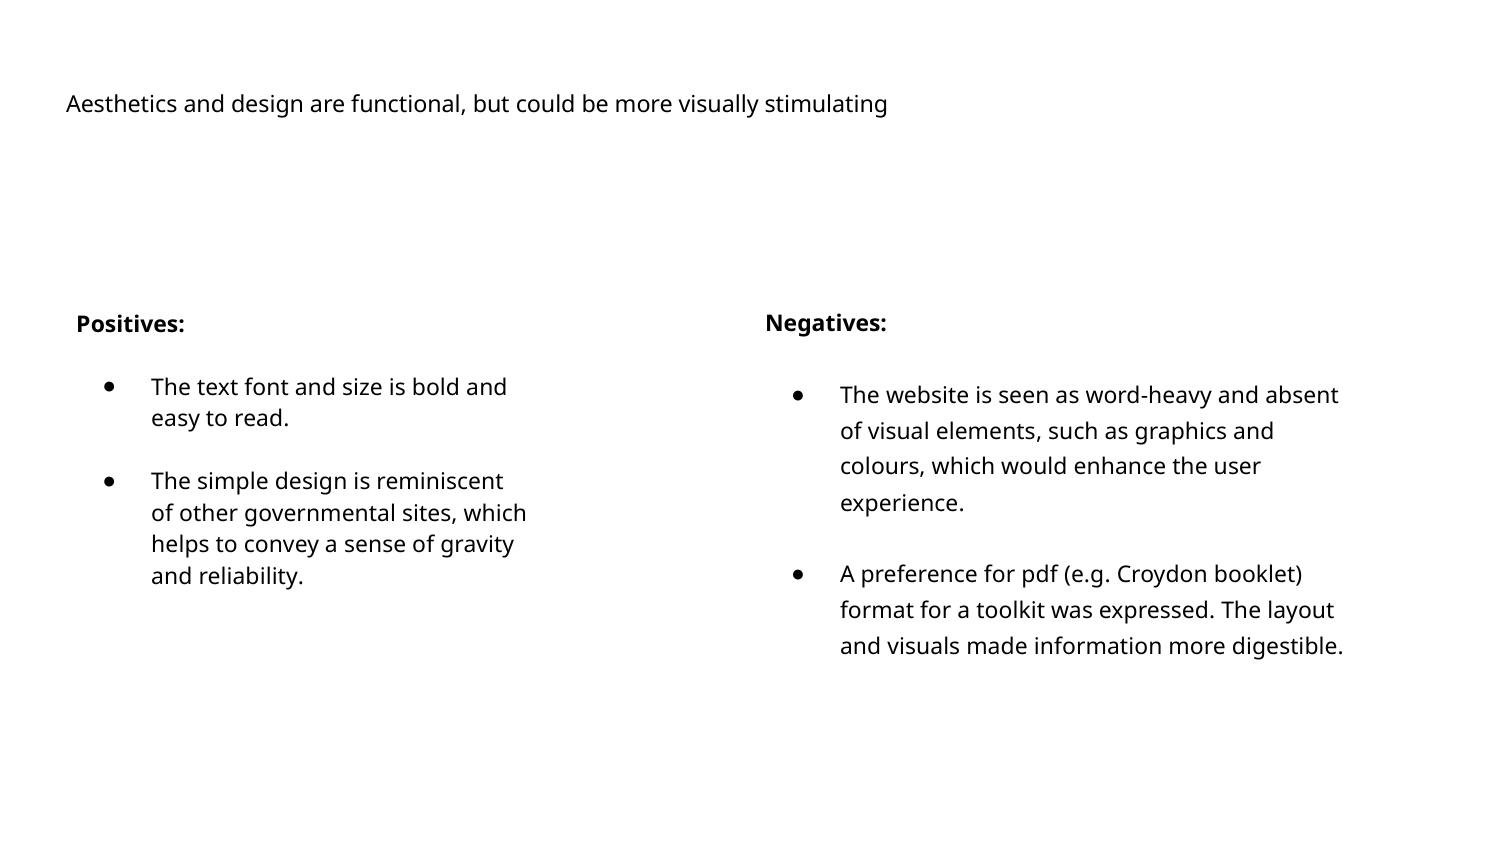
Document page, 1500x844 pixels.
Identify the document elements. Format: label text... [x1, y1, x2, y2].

text_box Positives: The text font and size is bold and easy to read. The simple design is reminiscent of other governmental sites, which helps to convey a sense of gravity and reliability. [61, 290, 545, 605]
list Negatives: The website is seen as word-heavy and absent of visual elements, such as graphics and colours, which would enhance the user experience. A preference for pdf (e.g. Croydon booklet) format for a toolkit was expressed. The layout and visuals made information more digestible. [750, 287, 1363, 844]
title Aesthetics and design are functional, but could be more visually stimulating [51, 72, 1449, 167]
